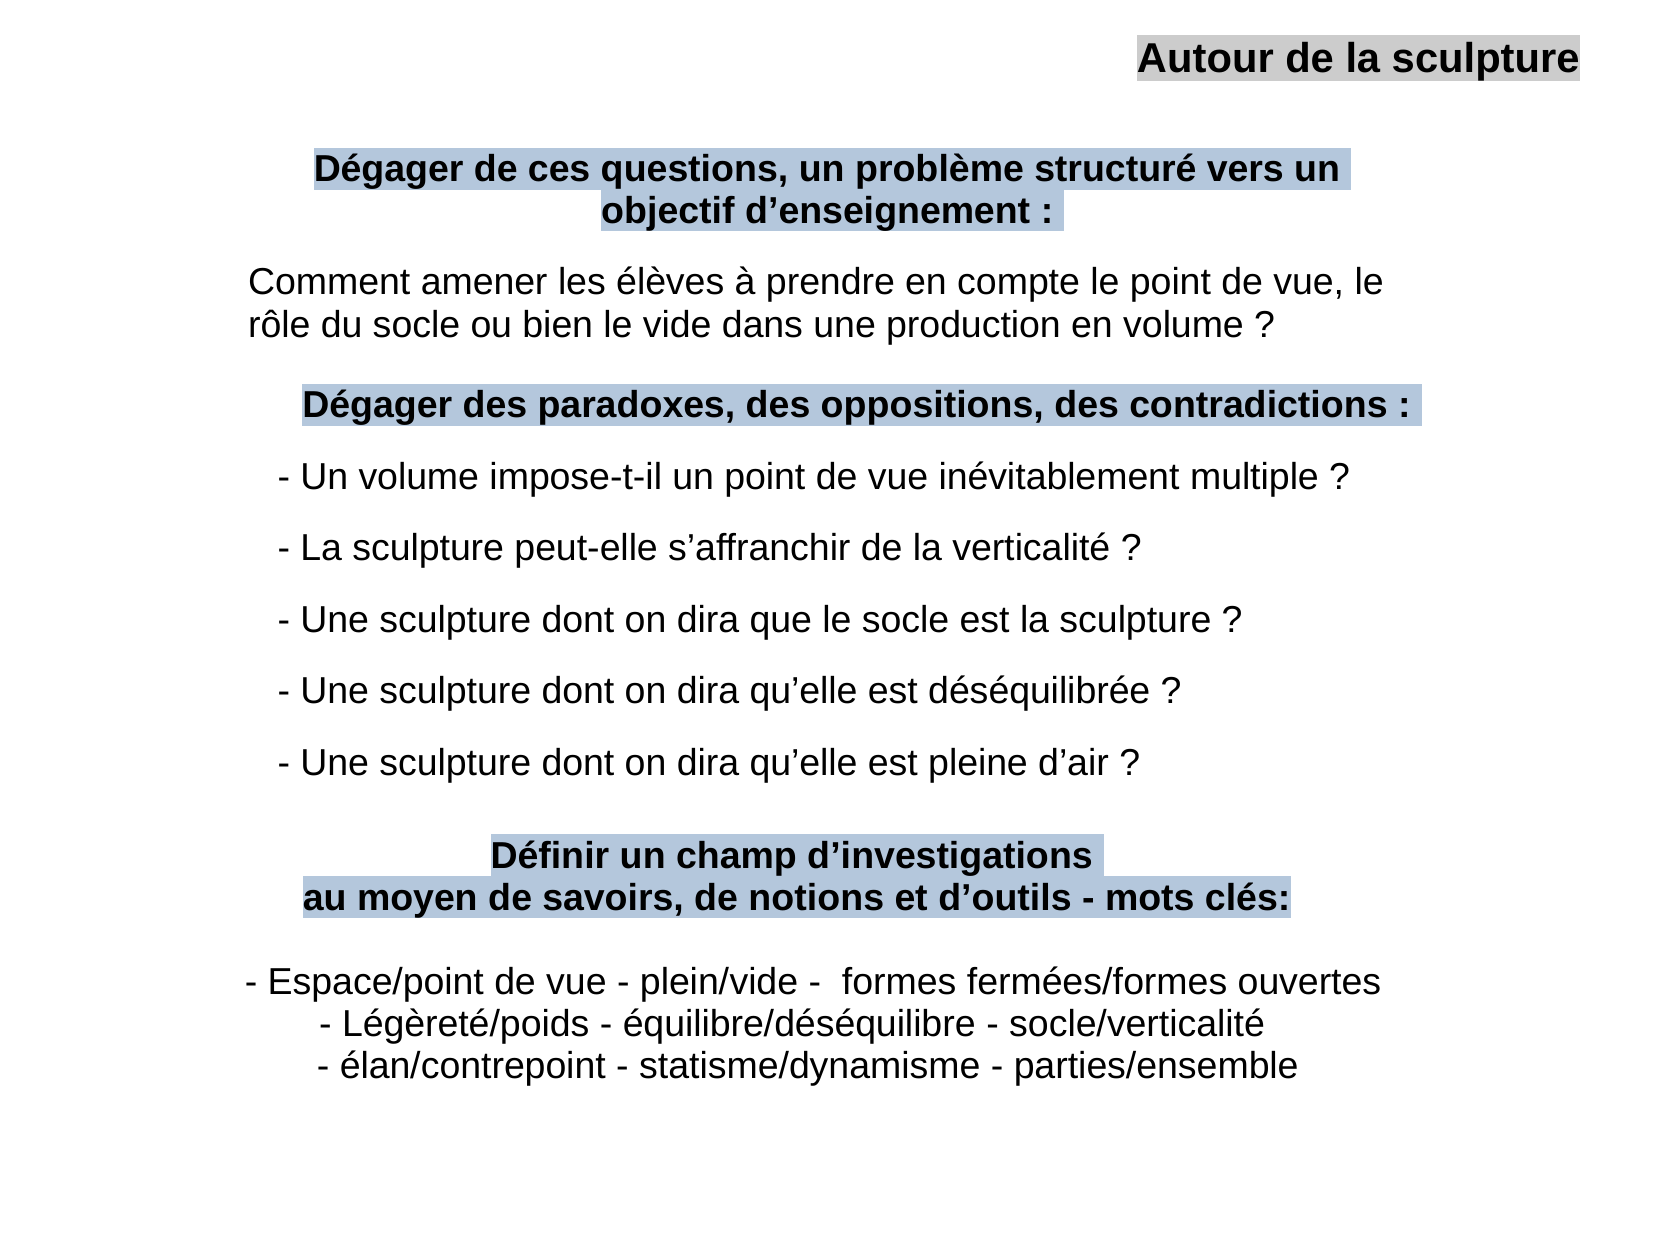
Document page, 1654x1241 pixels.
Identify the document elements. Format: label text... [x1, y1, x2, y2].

list Dégager des paradoxes, des oppositions, des contradictions : - Un volume impose-t-il un point de vue inévitablement multiple ? - La sculpture peut-elle s’affranchir de la verticalité ? - Une sculpture dont on dira que le socle est la sculpture ? - Une sculpture dont on dira qu’elle est déséquilibrée ? - Une sculpture dont on dira qu’elle est pleine d’air ? [206, 383, 1447, 798]
list Dégager de ces questions, un problème structuré vers un objectif d’enseignement : Comment amener les élèves à prendre en compte le point de vue, le rôle du socle ou bien le vide dans une production en volume ? [177, 147, 1418, 384]
text_box Autour de la sculpture [1122, 27, 1625, 89]
text_box Définir un champ d’investigations au moyen de savoirs, de notions et d’outils - mots clés: - Espace/point de vue - plein/vide - formes fermées/formes ouvertes - Légèreté/poids - équilibre/déséquilibre - socle/verticalité - élan/contrepoint - statisme/dynamisme - parties/ensemble [88, 826, 1506, 1094]
